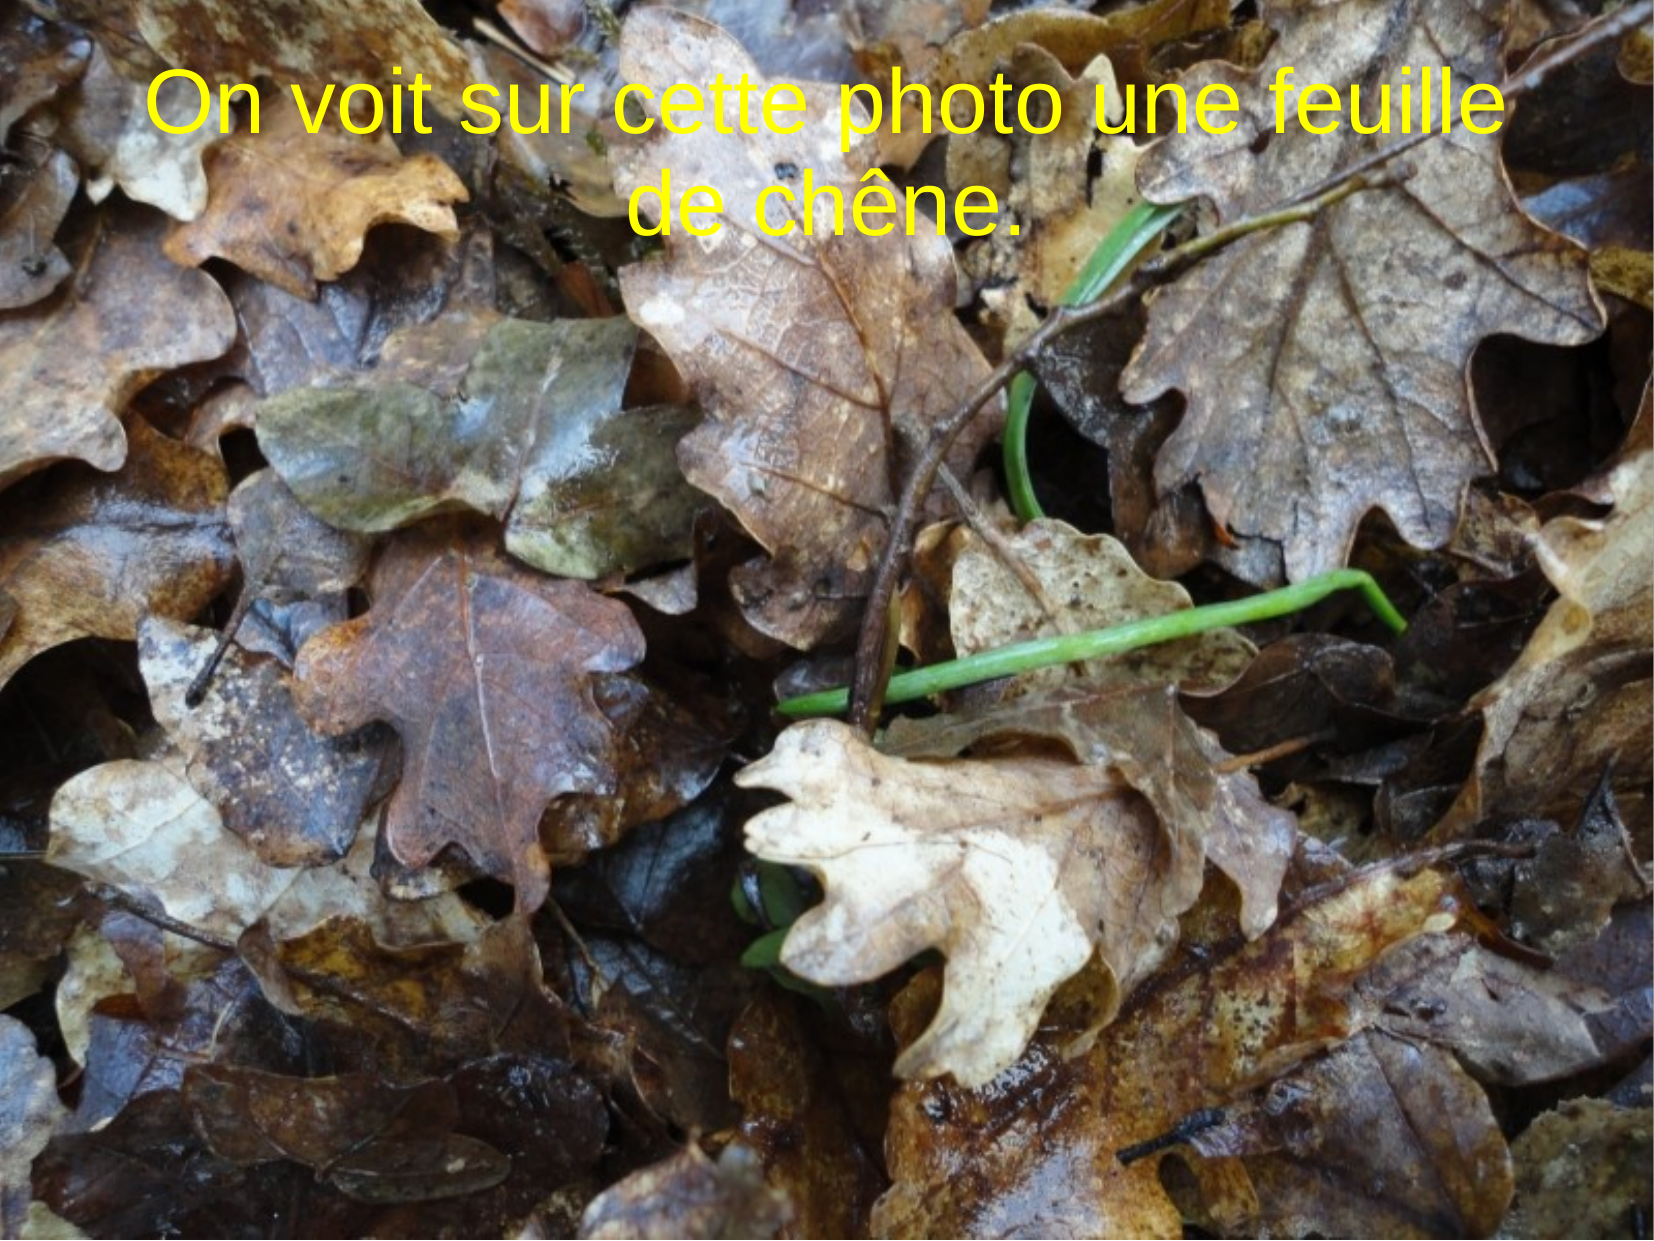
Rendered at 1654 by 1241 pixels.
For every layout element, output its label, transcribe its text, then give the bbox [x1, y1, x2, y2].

title On voit sur cette photo une feuille de chêne. [82, 49, 1571, 257]
picture [0, 0, 1654, 1240]
